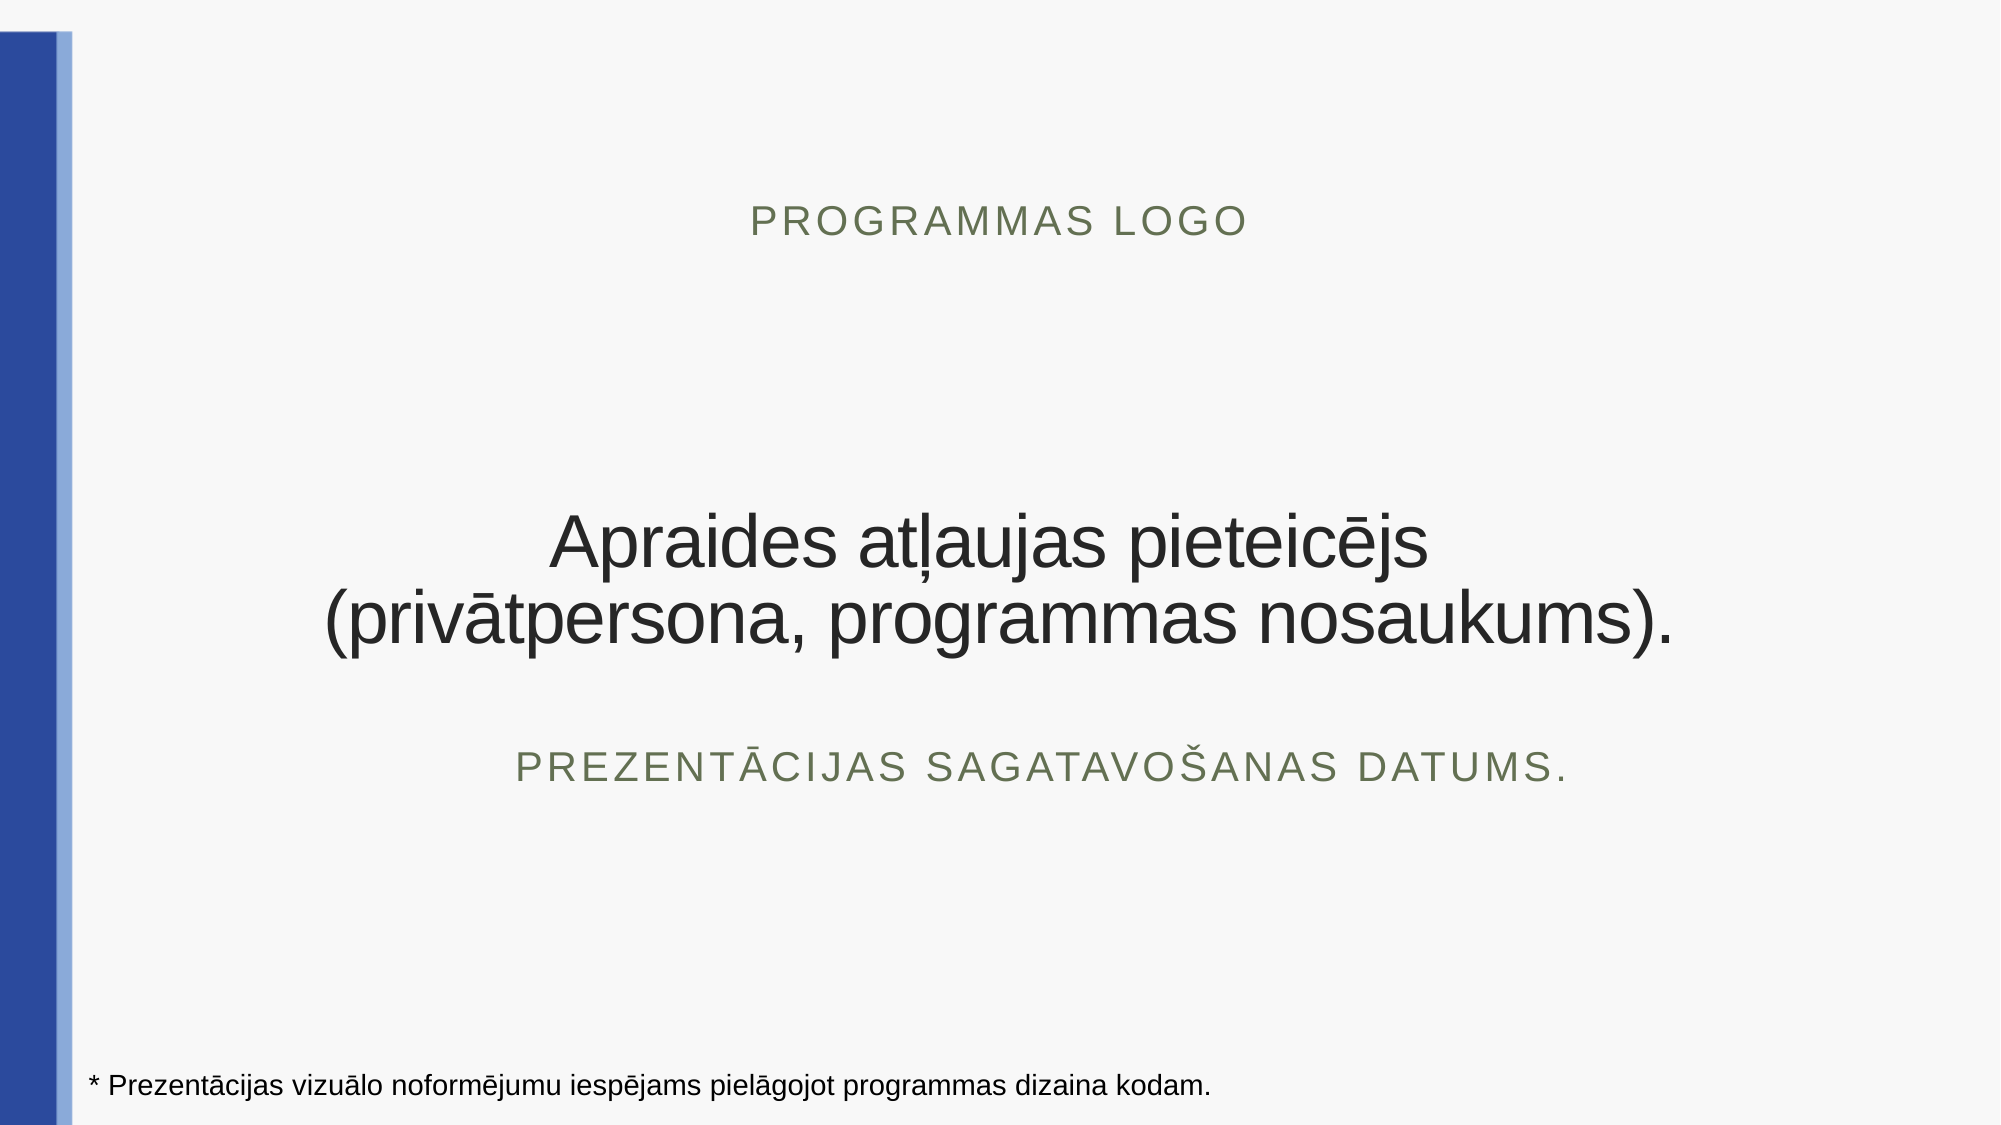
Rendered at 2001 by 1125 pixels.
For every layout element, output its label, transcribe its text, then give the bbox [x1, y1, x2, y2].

text_box Programmas logo [734, 192, 1304, 254]
title Apraides atļaujas pieteicējs (privātpersona, programmas nosaukums). [249, 481, 1750, 667]
text_box * Prezentācijas vizuālo noformējumu iespējams pielāgojot programmas dizaina kodam. [73, 1062, 2000, 1125]
subtitle Prezentācijas sagatavošanas datums. [500, 737, 2000, 1010]
